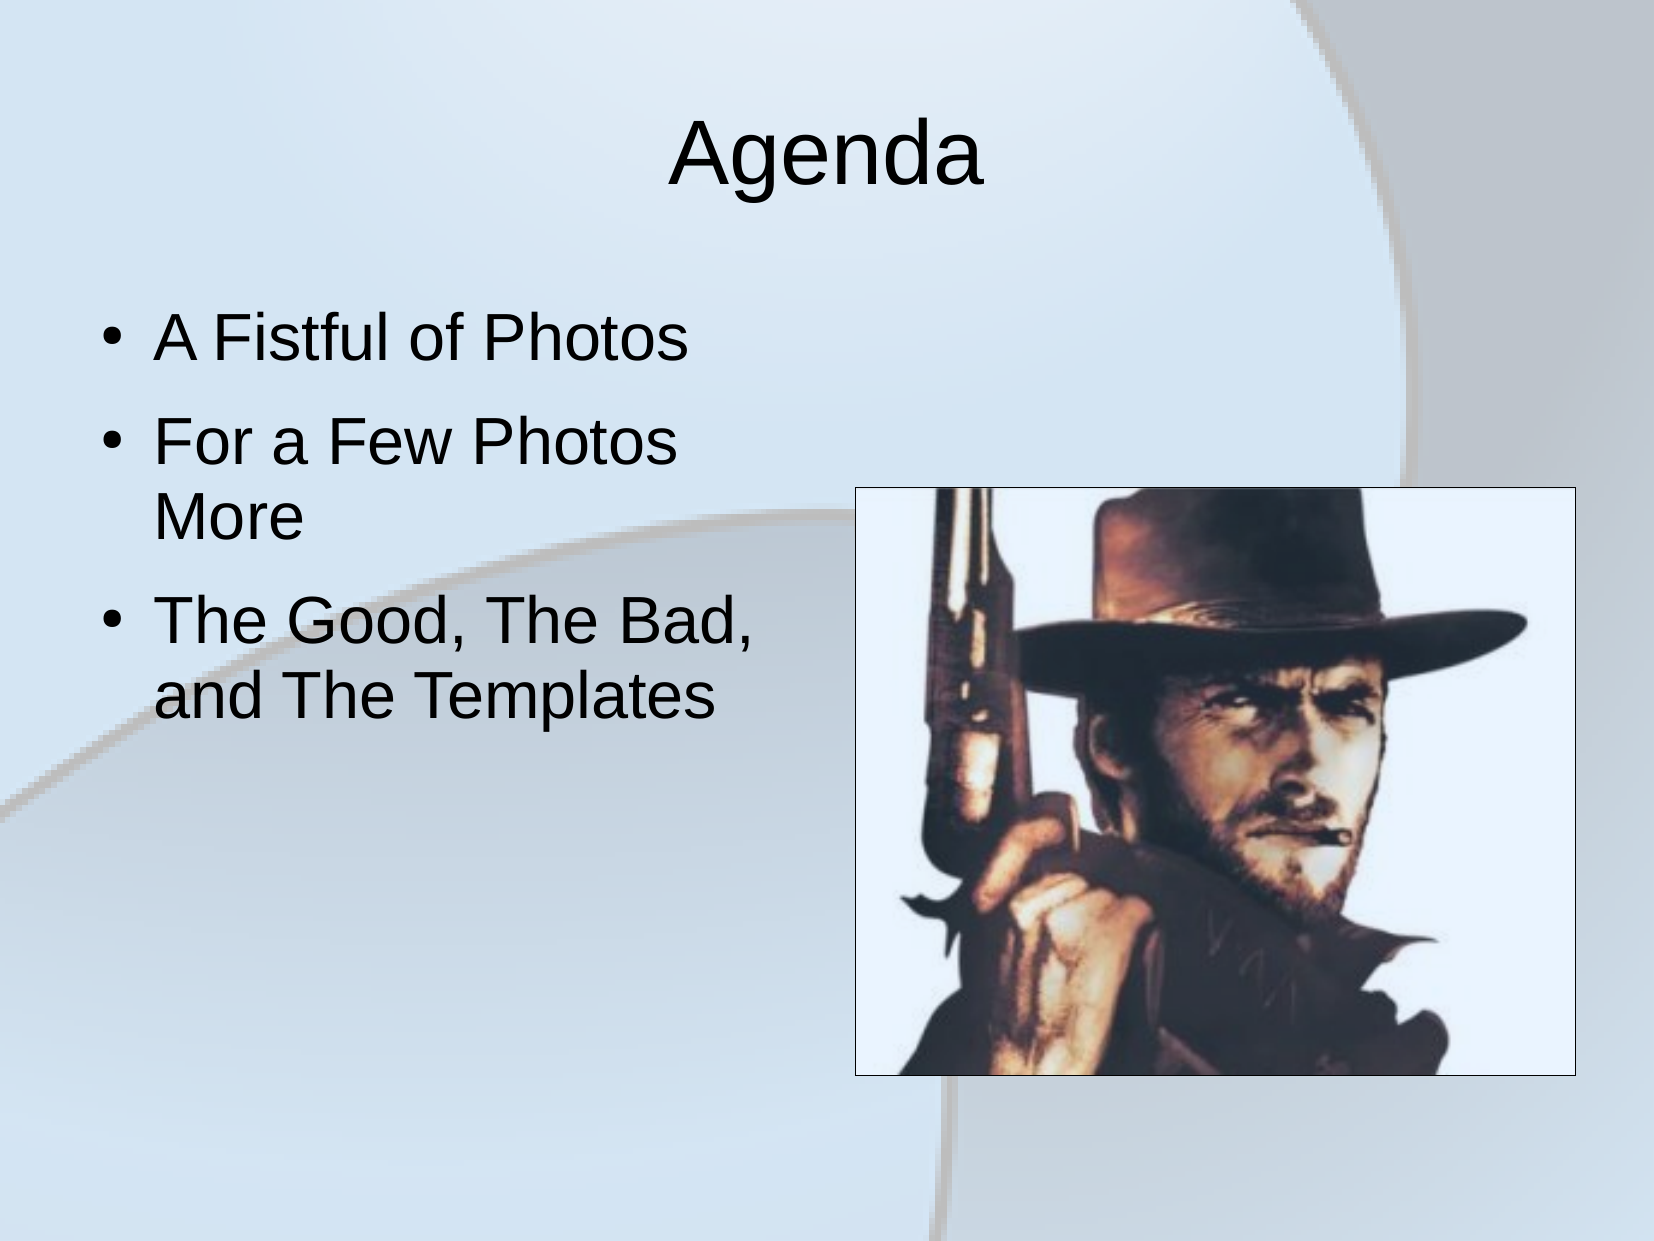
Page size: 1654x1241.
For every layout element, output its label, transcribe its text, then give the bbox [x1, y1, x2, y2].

picture [0, 0, 1654, 1241]
list A Fistful of Photos For a Few Photos More The Good, The Bad, and The Templates [82, 300, 826, 1109]
title Agenda [82, 49, 1571, 257]
